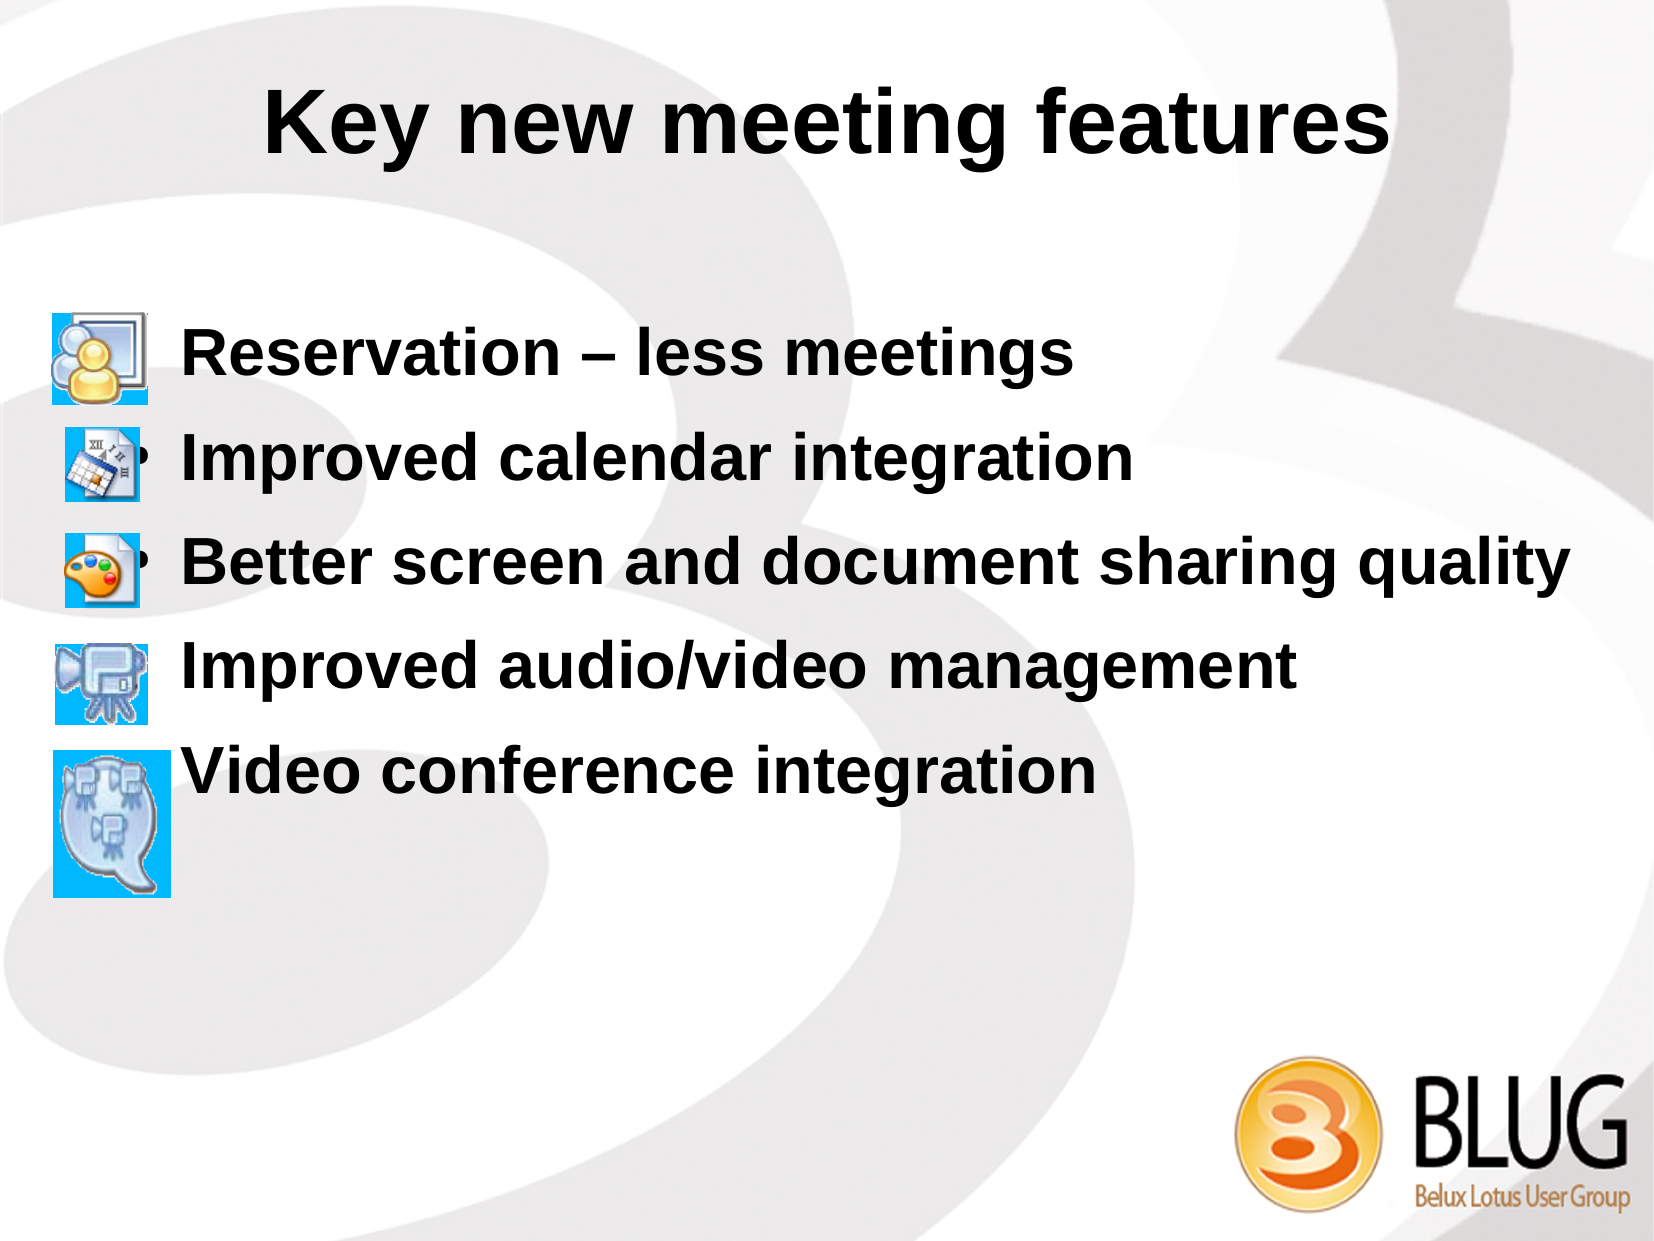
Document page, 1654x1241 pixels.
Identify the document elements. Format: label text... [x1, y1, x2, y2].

picture [0, 0, 1654, 1241]
list Reservation – less meetings Improved calendar integration Better screen and document sharing quality Improved audio/video management Video conference integration [92, 315, 1625, 1097]
title Key new meeting features [121, 20, 1534, 228]
